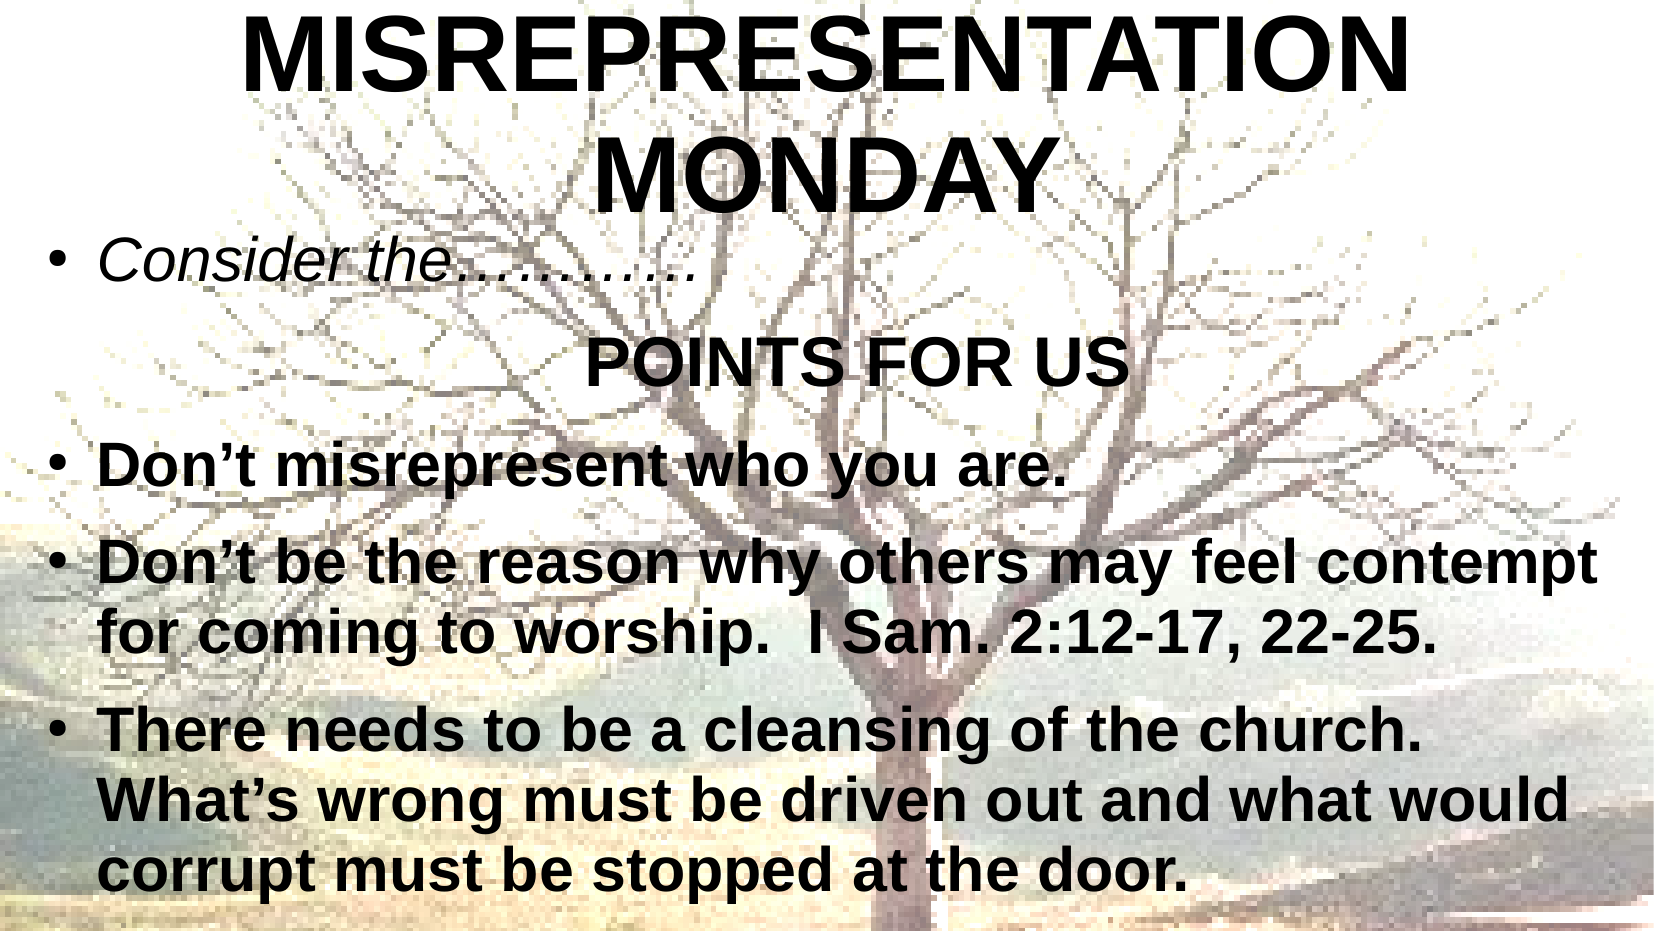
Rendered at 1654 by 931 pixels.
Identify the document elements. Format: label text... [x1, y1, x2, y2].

picture [0, 0, 1654, 931]
title MISREPRESENTATION MONDAY [82, 0, 1571, 225]
list Consider the………… POINTS FOR US Don’t misrepresent who you are. Don’t be the reason why others may feel contempt for coming to worship. I Sam. 2:12-17, 22-25. There needs to be a cleansing of the church. What’s wrong must be driven out and what would corrupt must be stopped at the door. [30, 225, 1621, 916]
